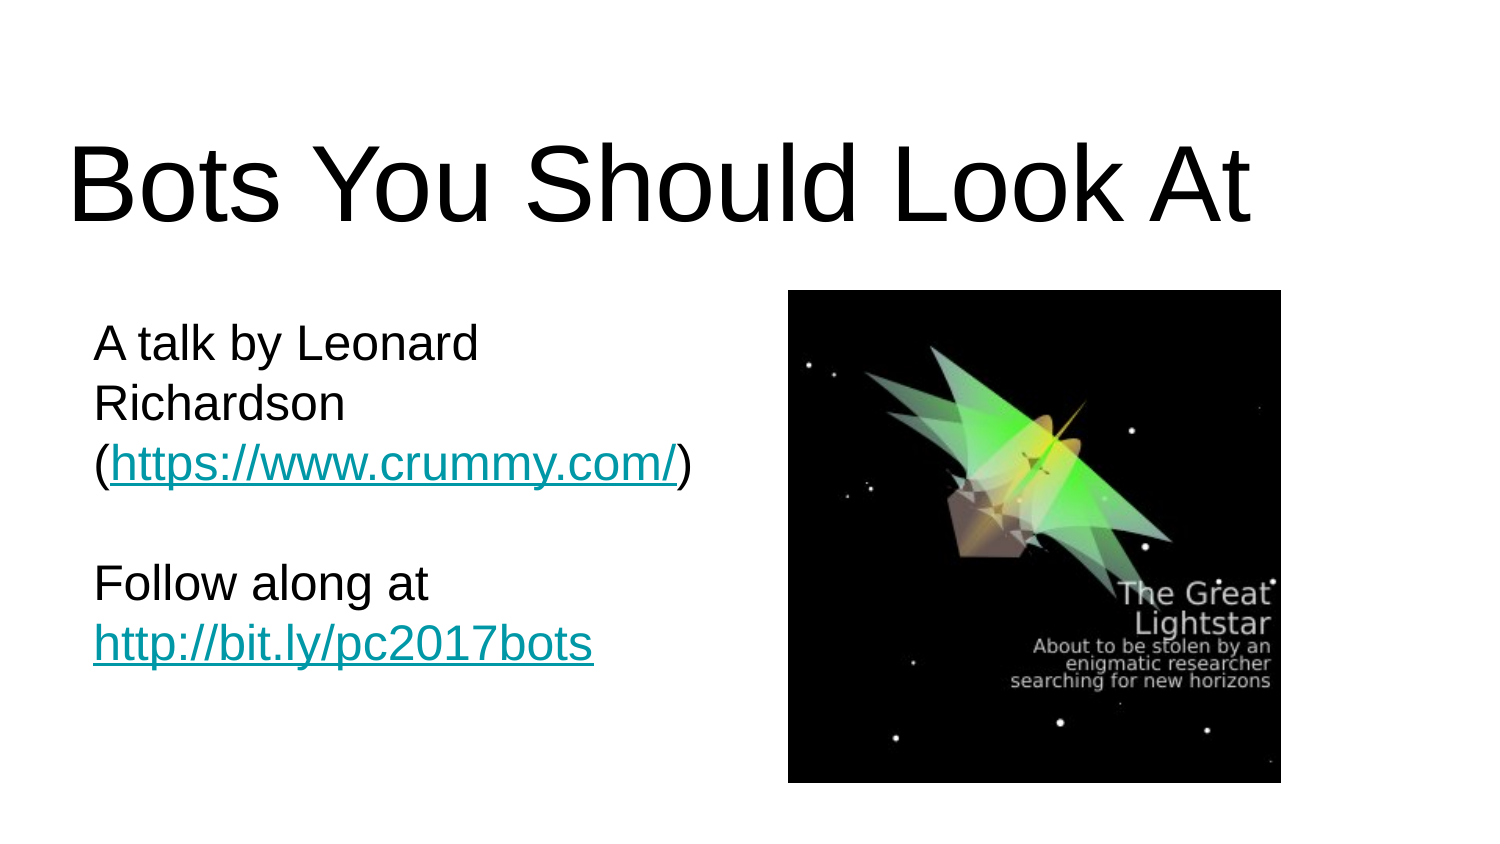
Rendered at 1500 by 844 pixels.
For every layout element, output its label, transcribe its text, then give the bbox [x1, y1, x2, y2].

text_box A talk by Leonard Richardson (https://www.crummy.com/) Follow along at http://bit.ly/pc2017bots [78, 295, 720, 540]
picture [788, 290, 1281, 783]
title Bots You Should Look At [51, 122, 1449, 258]
